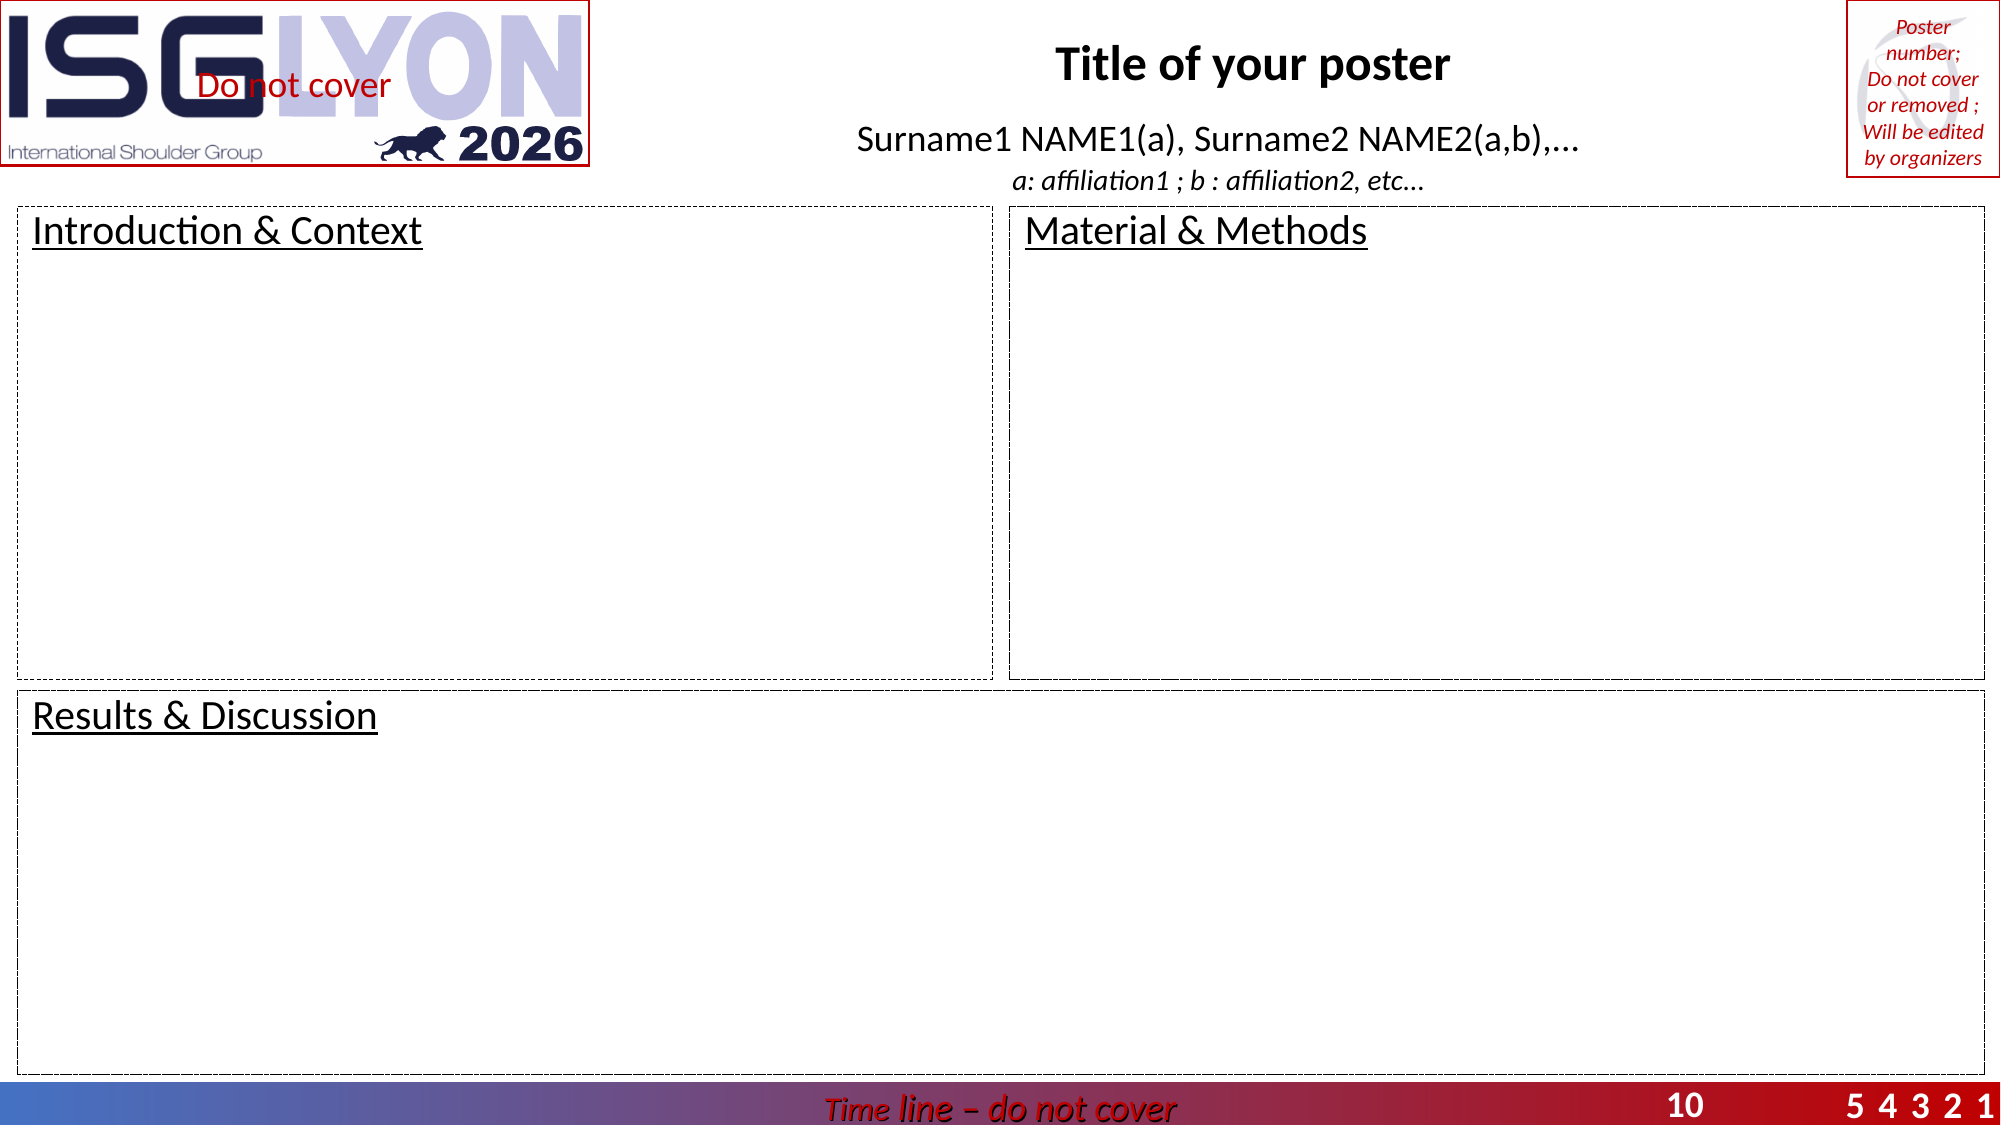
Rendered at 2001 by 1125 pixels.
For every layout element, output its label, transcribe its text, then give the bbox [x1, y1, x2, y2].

text_box Introduction & Context [17, 206, 993, 680]
text_box Do not cover [0, 0, 589, 166]
list Title of your poster [589, 2, 1847, 118]
text_box Time line – do not cover [0, 1076, 2000, 1119]
picture [590, 117, 1848, 208]
text_box Results & Discussion [17, 690, 1985, 1075]
text_box Material & Methods [1009, 206, 1985, 680]
text_box Poster number; Do not cover or removed ; Will be edited by organizers [1847, 0, 2000, 177]
